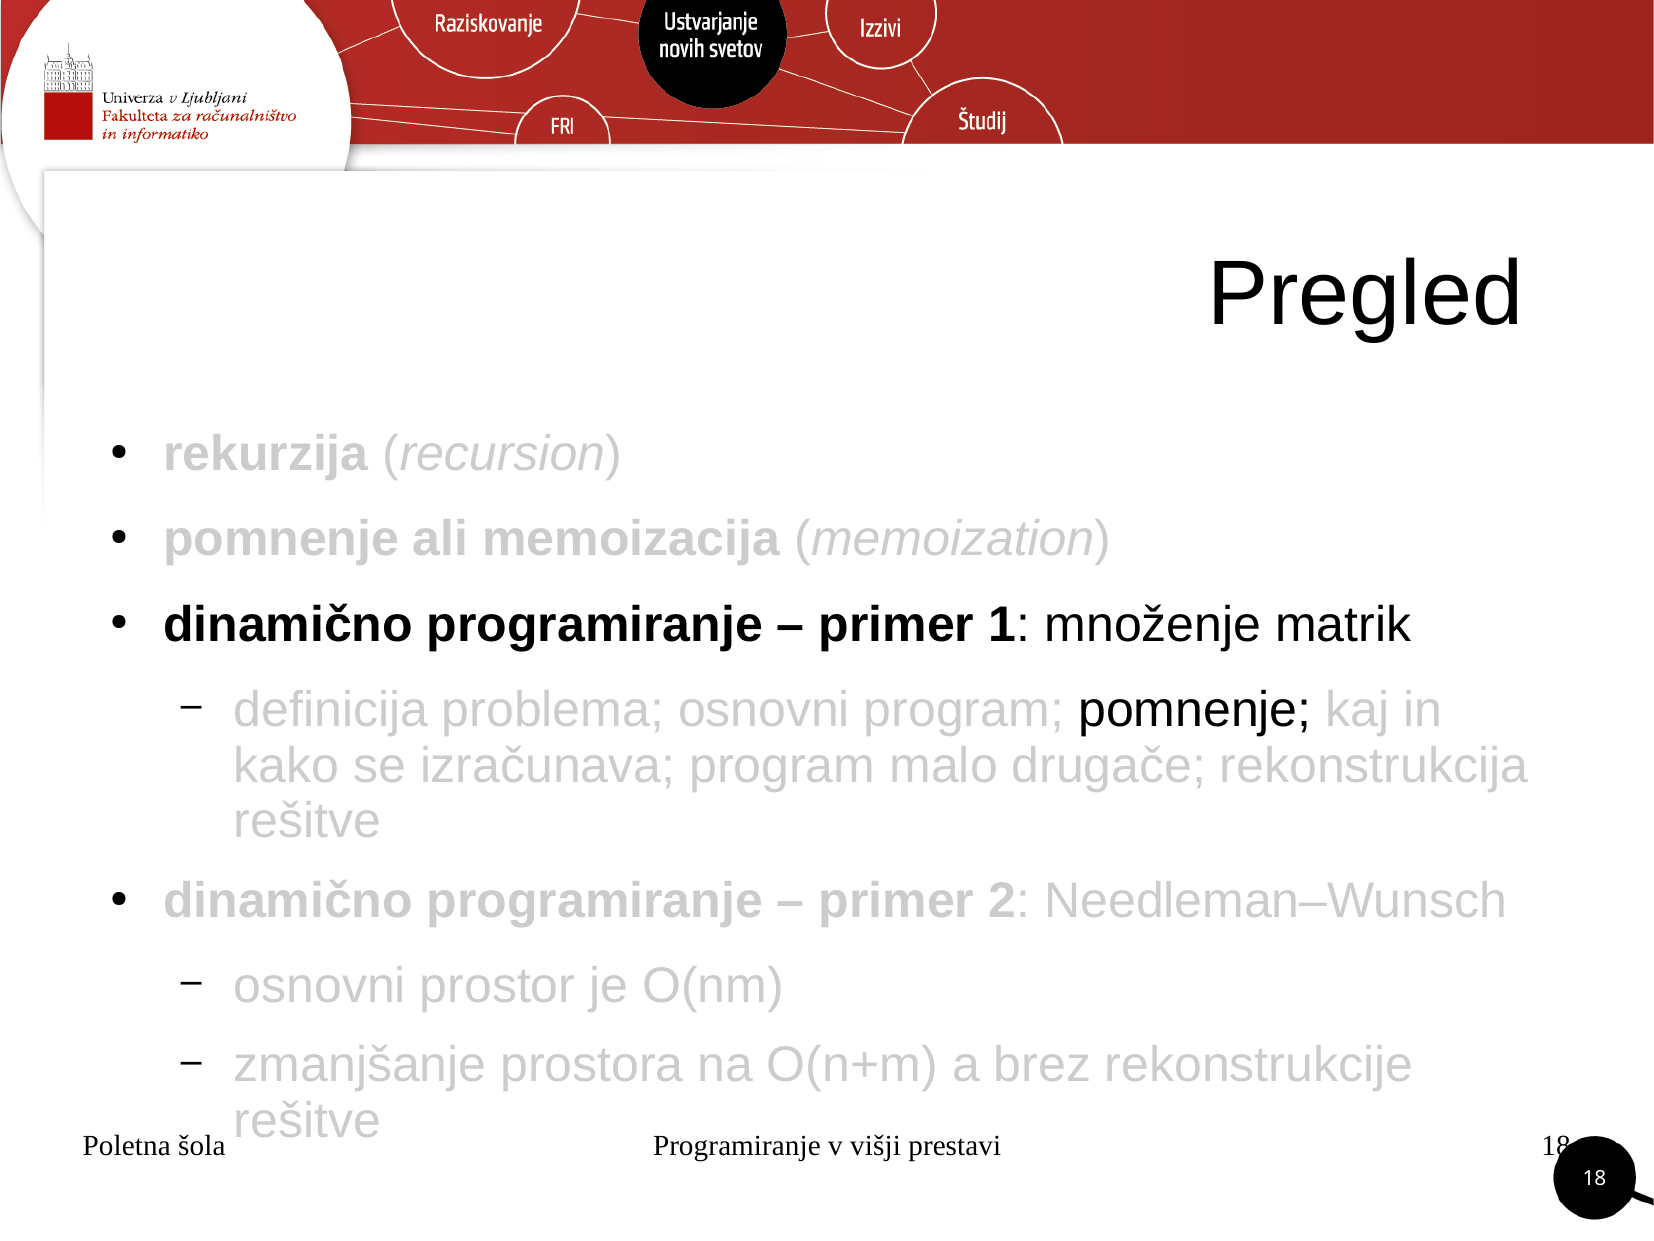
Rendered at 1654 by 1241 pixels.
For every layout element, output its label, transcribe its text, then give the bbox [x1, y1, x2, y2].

list rekurzija (recursion) pomnenje ali memoizacija (memoization) dinamično programiranje – primer 1: množenje matrik definicija problema; osnovni program; pomnenje; kaj in kako se izračunava; program malo drugače; rekonstrukcija rešitve dinamično programiranje – primer 2: Needleman–Wunsch osnovni prostor je O(nm) zmanjšanje prostora na O(n+m) a brez rekonstrukcije rešitve [92, 425, 1548, 1063]
title Pregled [35, 188, 1524, 397]
text_box <številka> [1553, 1145, 1636, 1212]
picture [0, 0, 1654, 1241]
